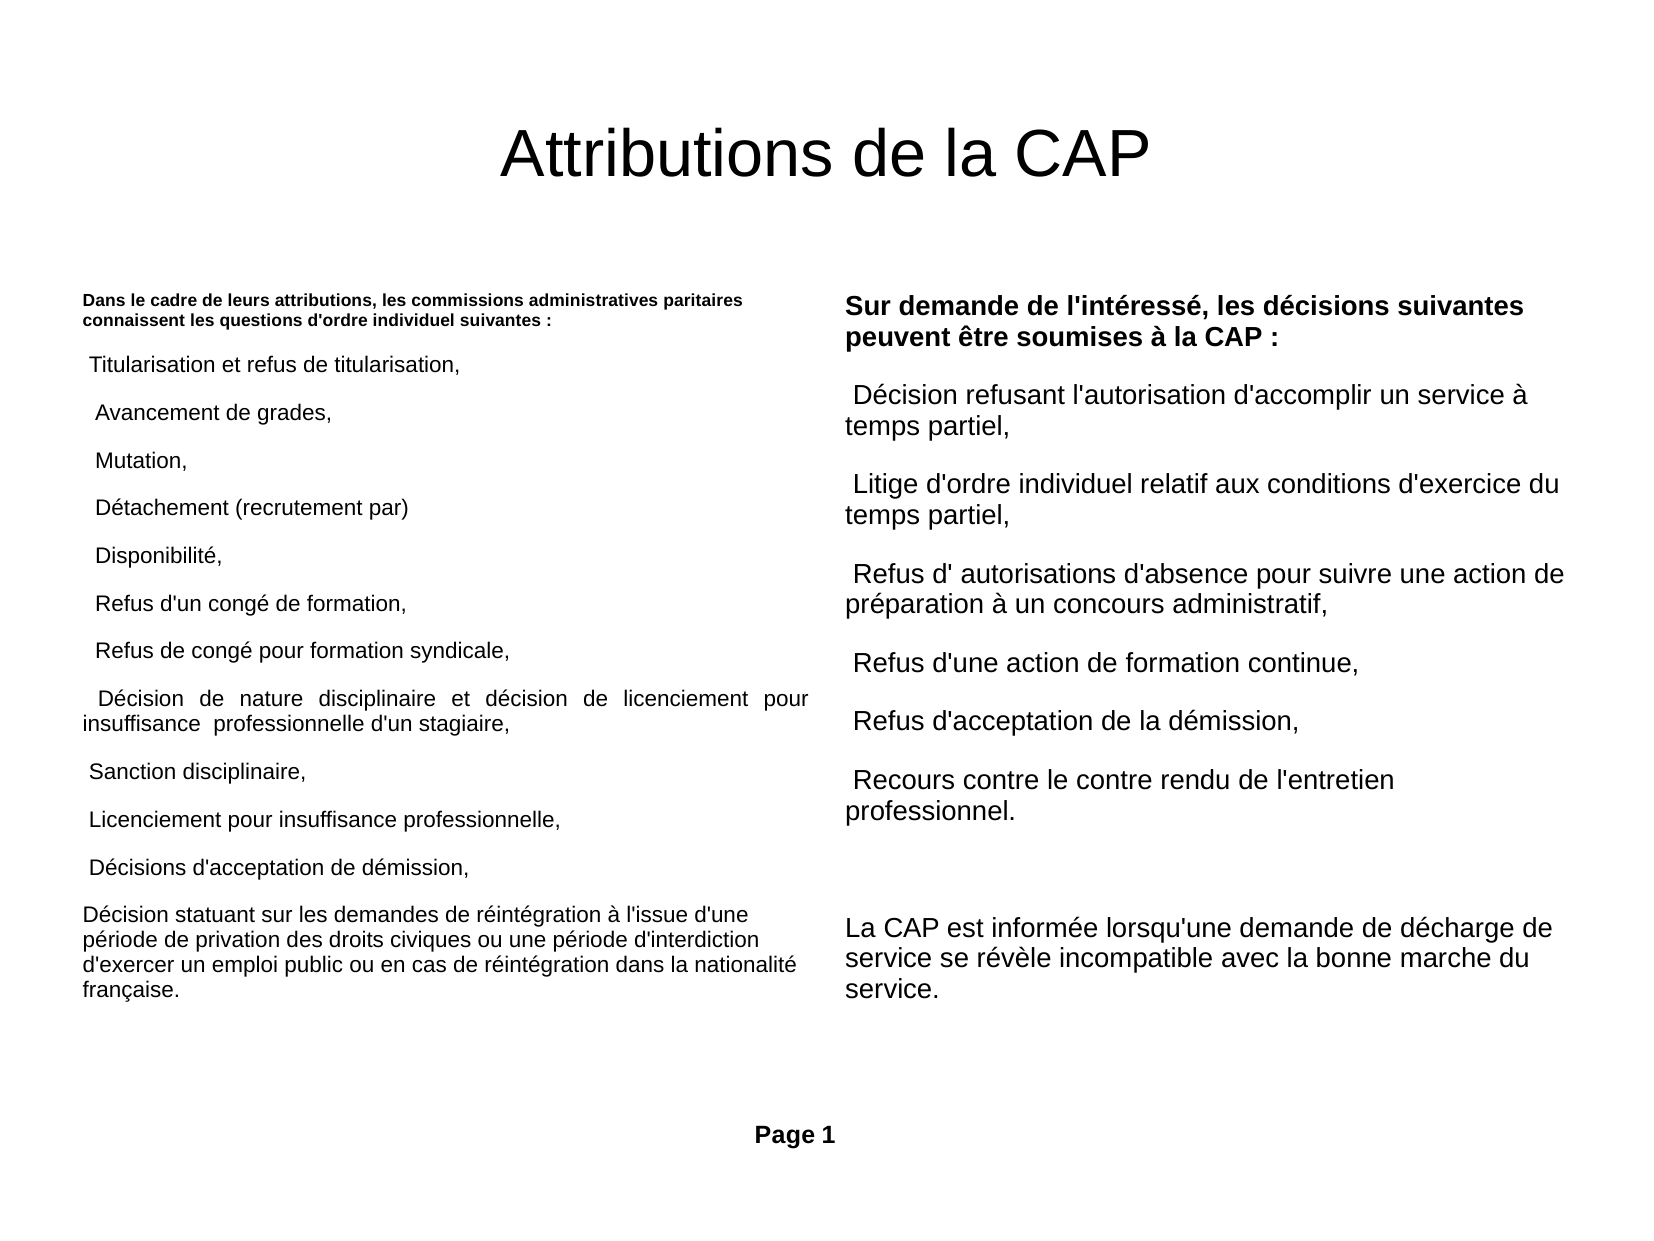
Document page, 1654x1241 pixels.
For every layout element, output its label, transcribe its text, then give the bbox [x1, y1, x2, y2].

list Dans le cadre de leurs attributions, les commissions administratives paritaires connaissent les questions d'ordre individuel suivantes : Titularisation et refus de titularisation, Avancement de grades, Mutation, Détachement (recrutement par) Disponibilité, Refus d'un congé de formation, Refus de congé pour formation syndicale, Décision de nature disciplinaire et décision de licenciement pour insuffisance professionnelle d'un stagiaire, Sanction disciplinaire, Licenciement pour insuffisance professionnelle, Décisions d'acceptation de démission, Décision statuant sur les demandes de réintégration à l'issue d'une période de privation des droits civiques ou une période d'interdiction d'exercer un emploi public ou en cas de réintégration dans la nationalité française. [82, 290, 809, 1010]
chart [752, 1122, 886, 1154]
list Sur demande de l'intéressé, les décisions suivantes peuvent être soumises à la CAP : Décision refusant l'autorisation d'accomplir un service à temps partiel, Litige d'ordre individuel relatif aux conditions d'exercice du temps partiel, Refus d' autorisations d'absence pour suivre une action de préparation à un concours administratif, Refus d'une action de formation continue, Refus d'acceptation de la démission, Recours contre le contre rendu de l'entretien professionnel. La CAP est informée lorsqu'une demande de décharge de service se révèle incompatible avec la bonne marche du service. [845, 290, 1572, 1010]
title Attributions de la CAP [82, 49, 1571, 257]
